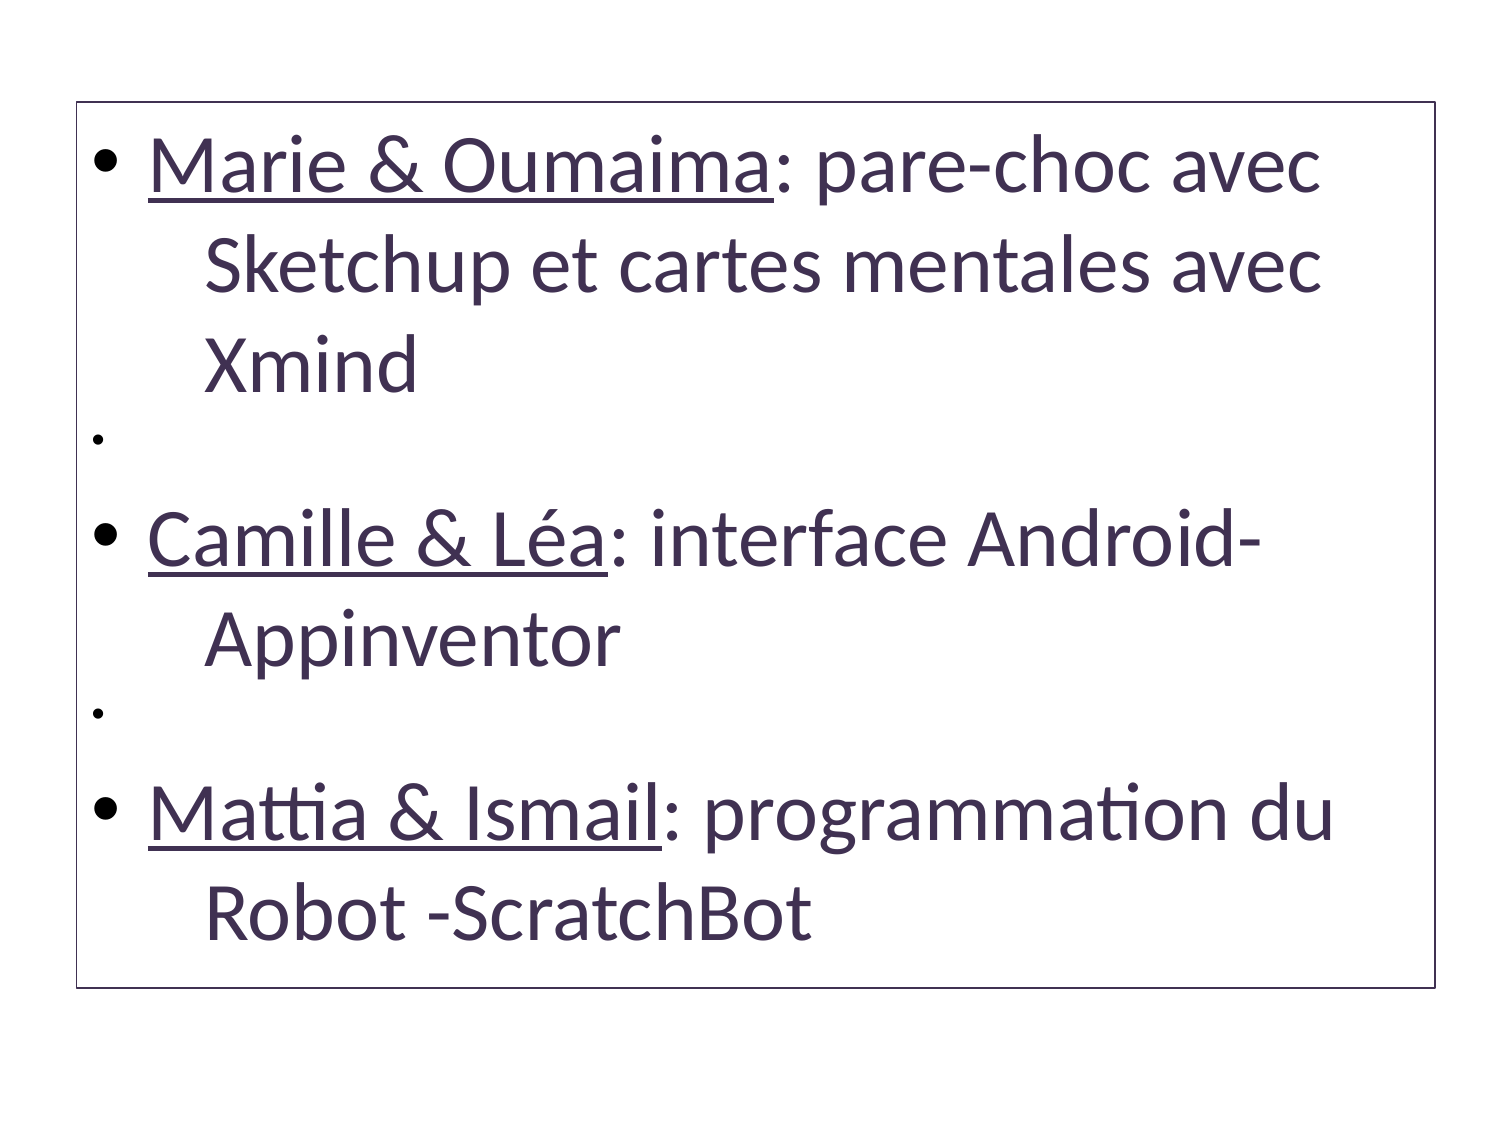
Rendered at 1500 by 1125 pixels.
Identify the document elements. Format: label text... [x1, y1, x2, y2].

list Marie & Oumaima: pare-choc avec Sketchup et cartes mentales avec Xmind Camille & Léa: interface Android-Appinventor Mattia & Ismail: programmation du Robot -ScratchBot [76, 101, 1436, 988]
